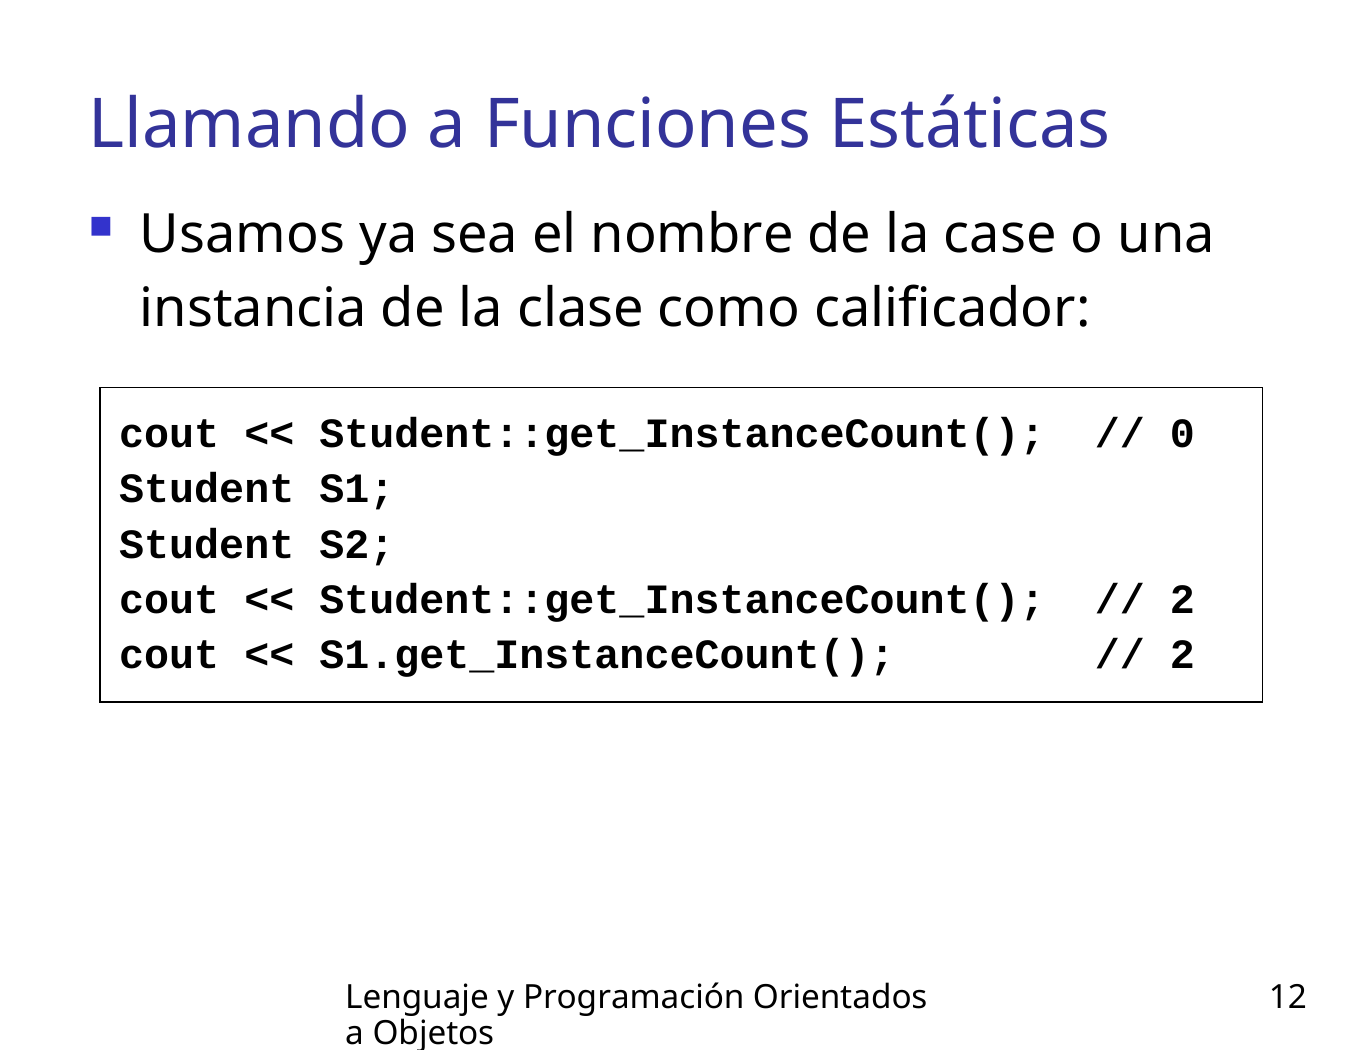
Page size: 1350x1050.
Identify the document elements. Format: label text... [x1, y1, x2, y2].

title Llamando a Funciones Estáticas [75, 9, 1319, 175]
list Usamos ya sea el nombre de la case o una instancia de la clase como calificador: [75, 187, 1316, 895]
